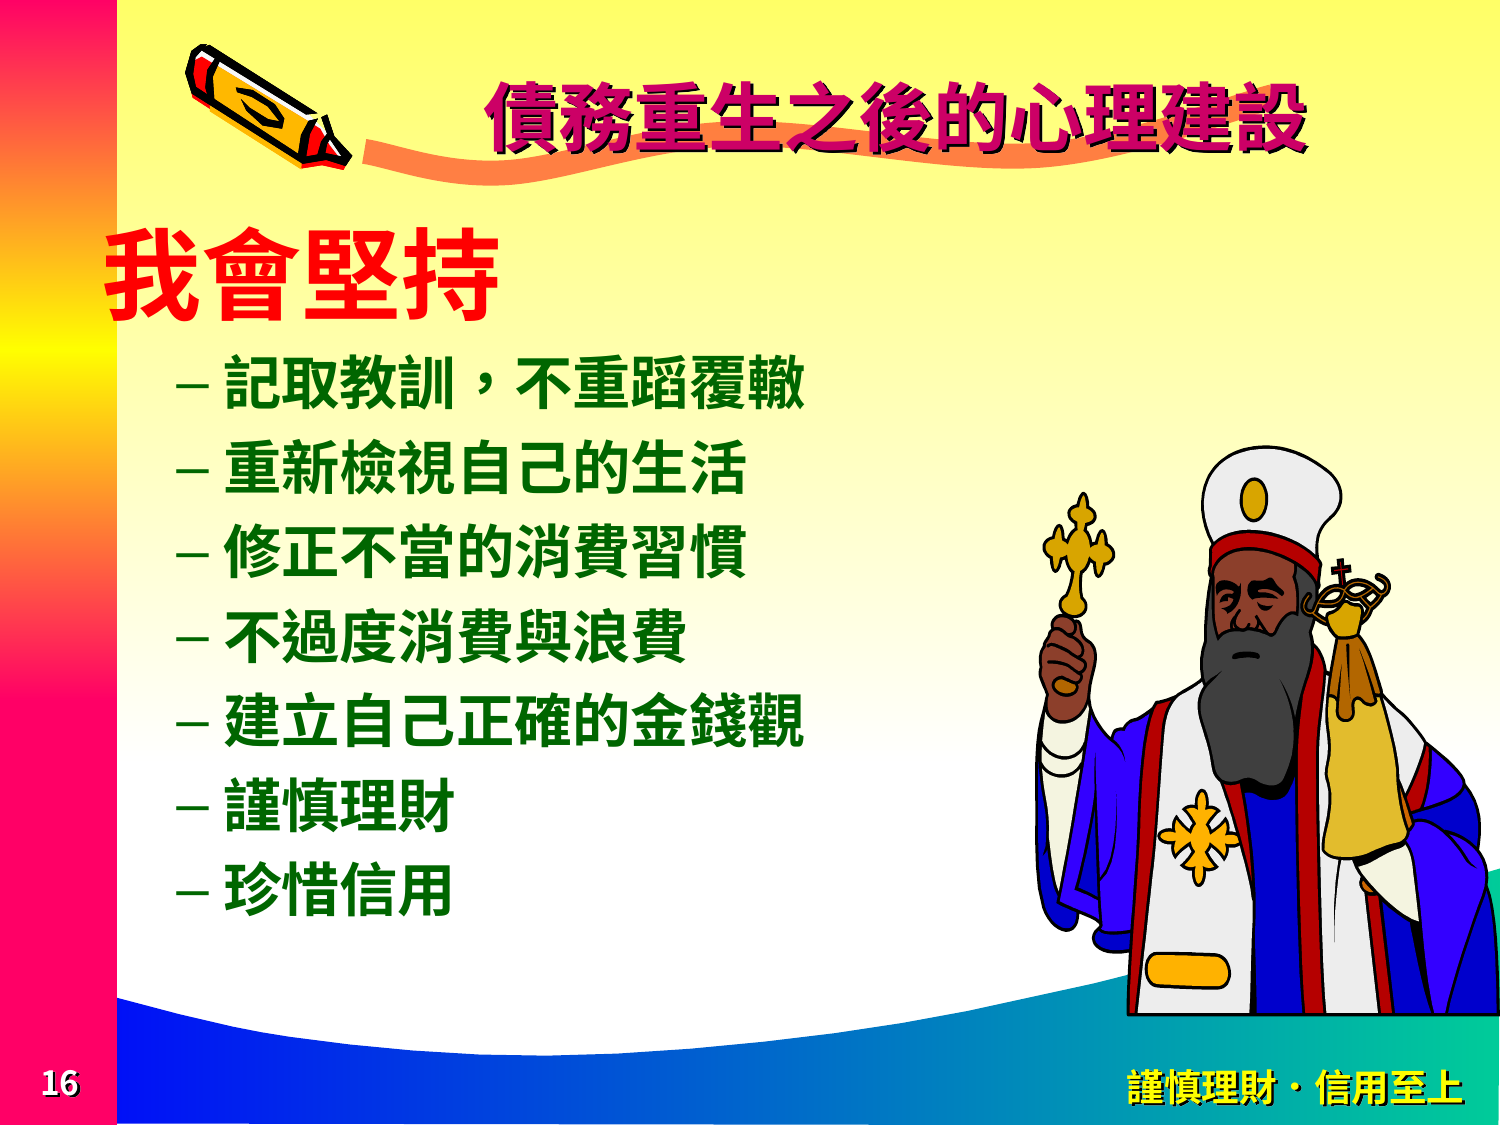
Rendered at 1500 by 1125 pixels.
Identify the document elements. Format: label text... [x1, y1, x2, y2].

picture [1034, 444, 1500, 1017]
title 債務重生之後的心理建設 [469, 62, 1438, 163]
list 我會堅持 記取教訓，不重蹈覆轍 重新檢視自己的生活 修正不當的消費習慣 不過度消費與浪費 建立自己正確的金錢觀 謹慎理財 珍惜信用 [86, 204, 1395, 1021]
